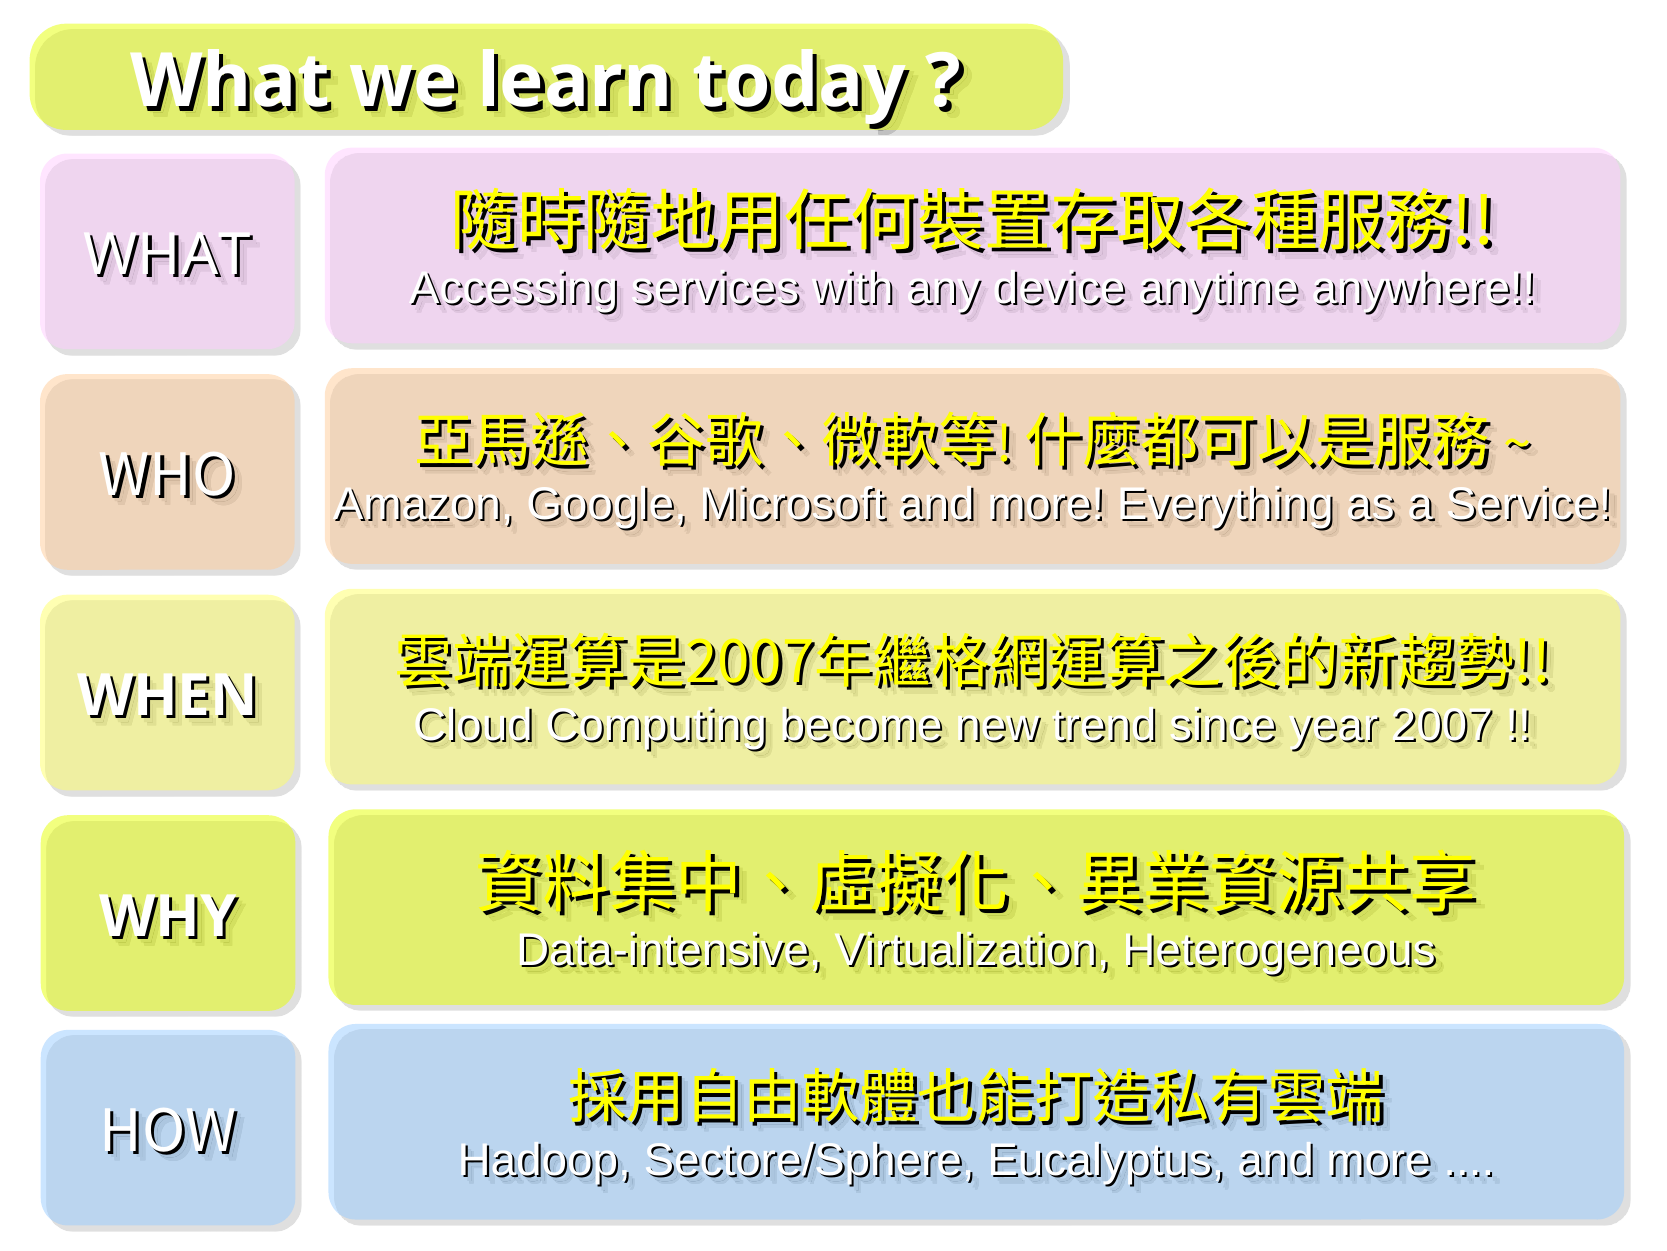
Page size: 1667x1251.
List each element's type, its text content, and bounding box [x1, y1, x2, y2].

text_box WHY [40, 815, 296, 1011]
text_box 雲端運算是2007年繼格網運算之後的新趨勢!! Cloud Computing become new trend since year 2007 !! [324, 588, 1621, 785]
text_box 亞馬遜、谷歌、微軟等! 什麼都可以是服務 ~ Amazon, Google, Microsoft and more! Everything as a Service! [324, 368, 1621, 564]
text_box WHEN [40, 594, 295, 791]
text_box 隨時隨地用任何裝置存取各種服務!! Accessing services with any device anytime anywhere!! [324, 147, 1621, 344]
text_box 採用自由軟體也能打造私有雲端 Hadoop, Sectore/Sphere, Eucalyptus, and more .... [328, 1023, 1625, 1220]
text_box WHAT [40, 153, 295, 350]
text_box HOW [40, 1029, 296, 1226]
text_box 資料集中、虛擬化、異業資源共享 Data-intensive, Virtualization, Heterogeneous [328, 809, 1625, 1005]
text_box What we learn today ? [29, 23, 1064, 130]
text_box WHO [40, 374, 295, 570]
